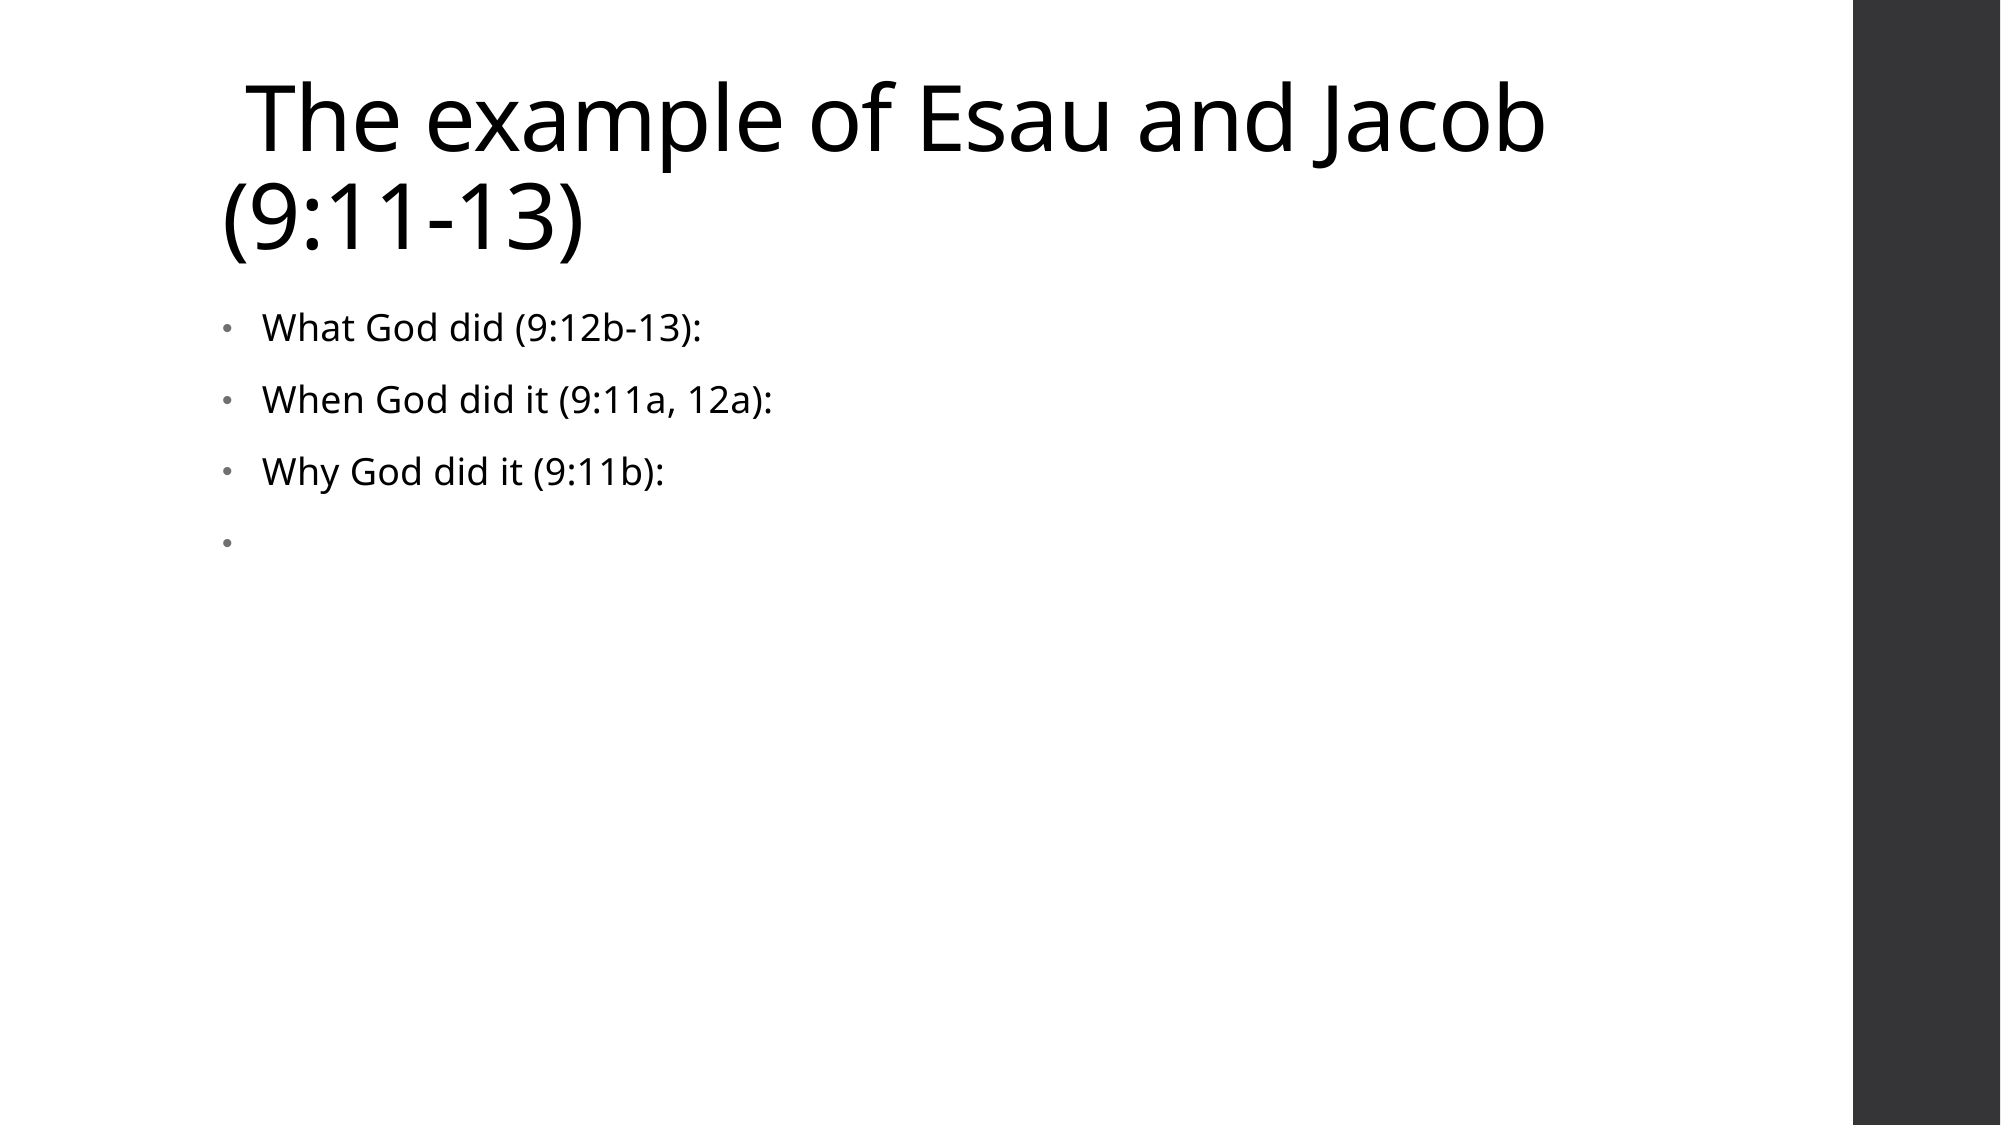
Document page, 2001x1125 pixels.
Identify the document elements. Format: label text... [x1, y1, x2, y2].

list What God did (9:12b-13): When God did it (9:11a, 12a): Why God did it (9:11b): [206, 299, 1617, 1014]
title The example of Esau and Jacob (9:11-13) [206, 60, 1797, 278]
